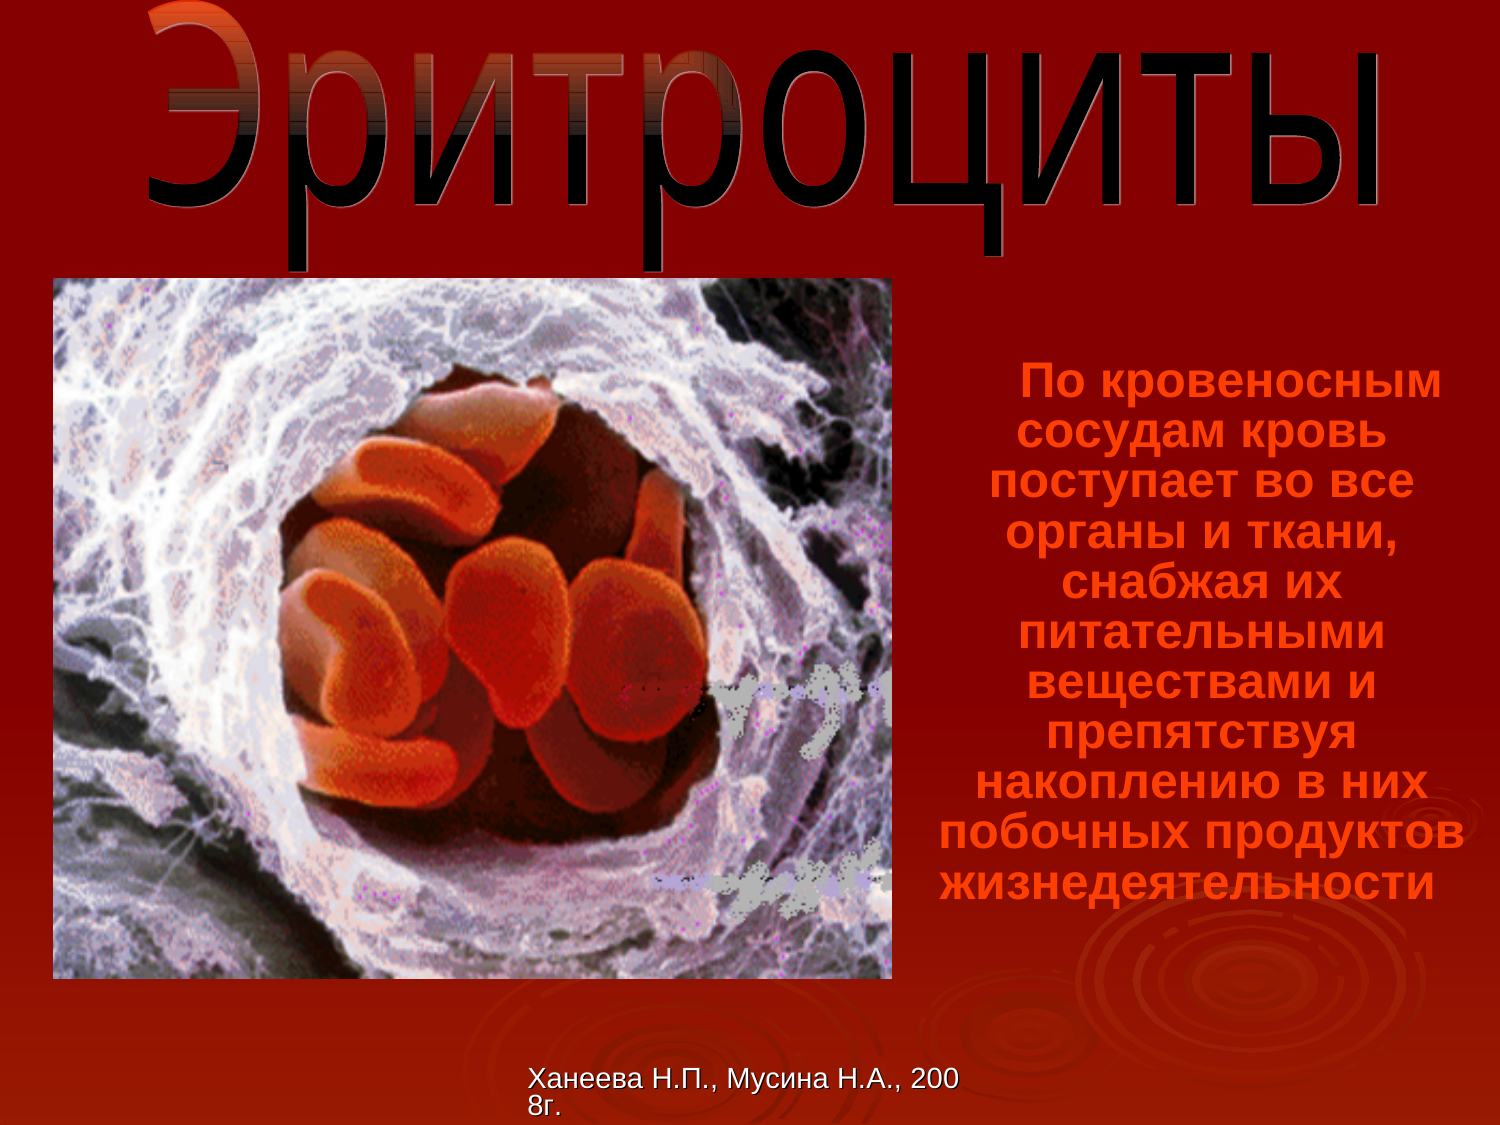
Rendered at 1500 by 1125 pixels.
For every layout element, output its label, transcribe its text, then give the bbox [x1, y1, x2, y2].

text_box Эритроциты [893, 52, 1002, 257]
text_box Эритроциты [147, 0, 259, 207]
text_box Эритроциты [643, 50, 741, 272]
text_box Эритроциты [1140, 52, 1230, 204]
text_box Эритроциты [1251, 52, 1340, 204]
text_box Эритроциты [414, 52, 511, 204]
text_box Эритроциты [763, 50, 865, 207]
picture [53, 278, 892, 979]
text_box Эритроциты [1022, 52, 1120, 204]
list По кровеносным сосудам кровь поступает во все органы и ткани, снабжая их питательными веществами и препятствуя накоплению в них побочных продуктов жизнедеятельности [903, 349, 1500, 977]
text_box Эритроциты [1357, 52, 1376, 204]
text_box Эритроциты [288, 50, 386, 272]
text_box Эритроциты [532, 52, 622, 204]
